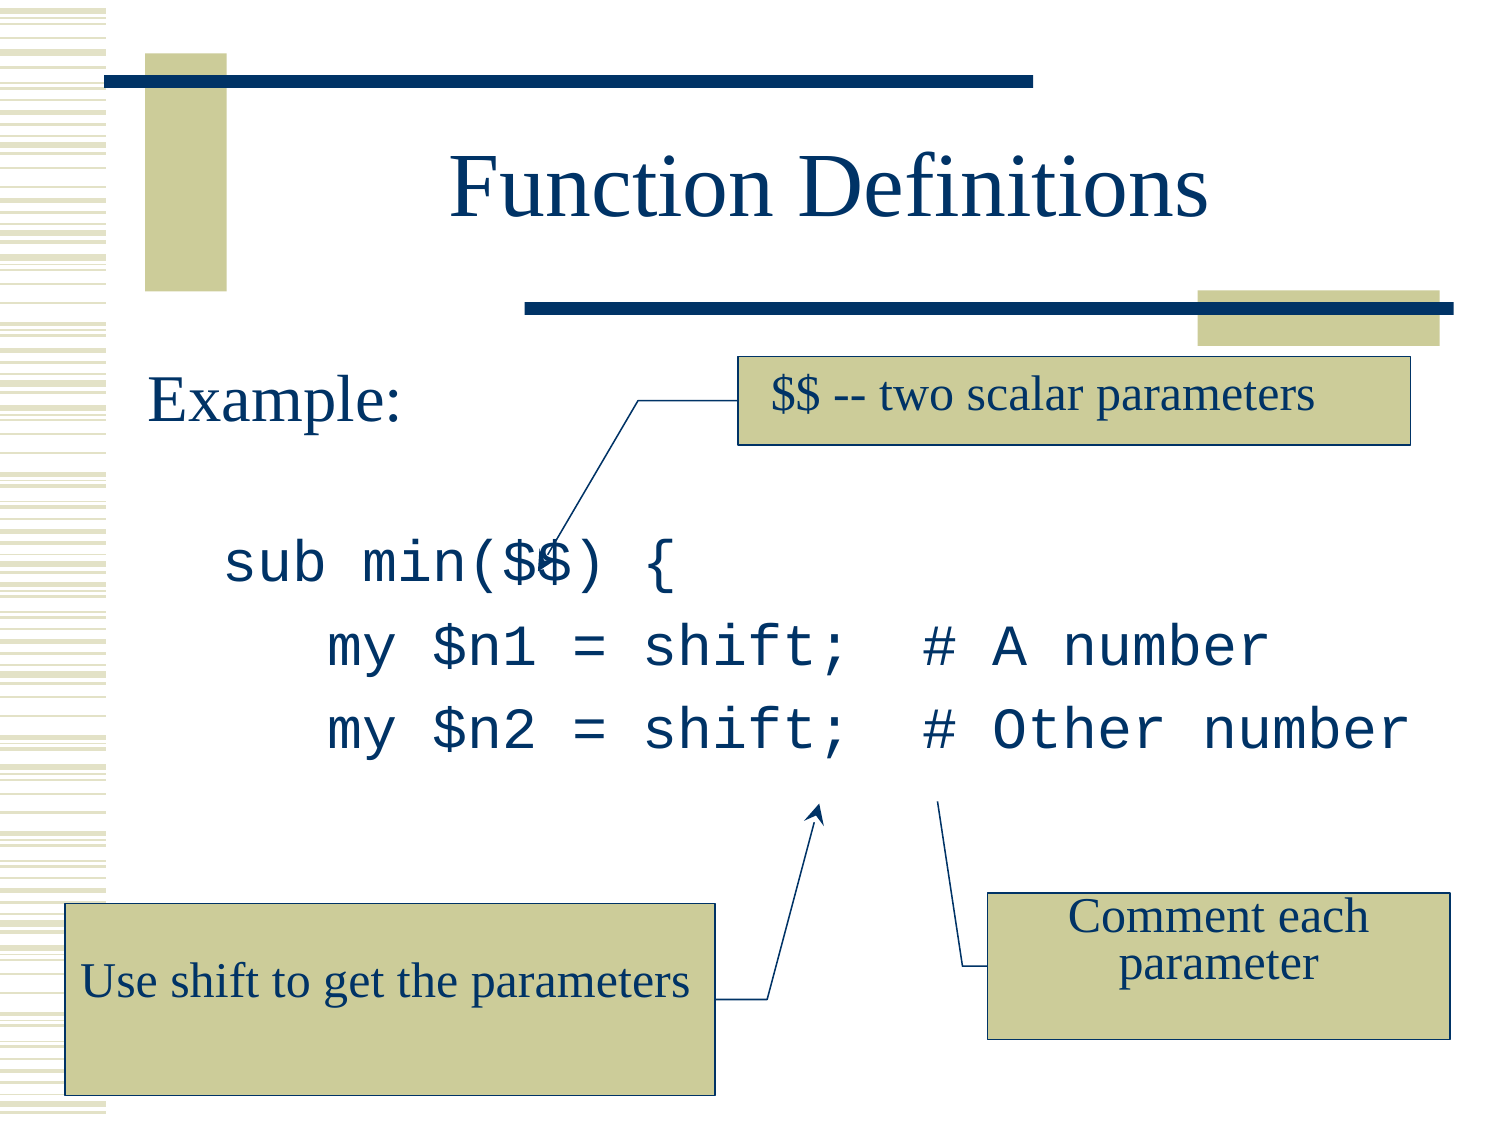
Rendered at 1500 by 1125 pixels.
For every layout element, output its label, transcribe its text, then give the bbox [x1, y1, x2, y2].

text_box Comment each parameter [987, 886, 1450, 1026]
text_box $$ -- two scalar parameters [724, 365, 1363, 451]
text_box [65, 903, 716, 1096]
text_box [987, 1026, 1450, 1040]
text_box [738, 356, 1411, 445]
title Function Definitions [225, 99, 1436, 288]
text_box Use shift to get the parameters [60, 951, 711, 1027]
list Example: sub min($$) { my $n1 = shift; # A number my $n2 = shift; # Other number [132, 363, 1439, 1000]
